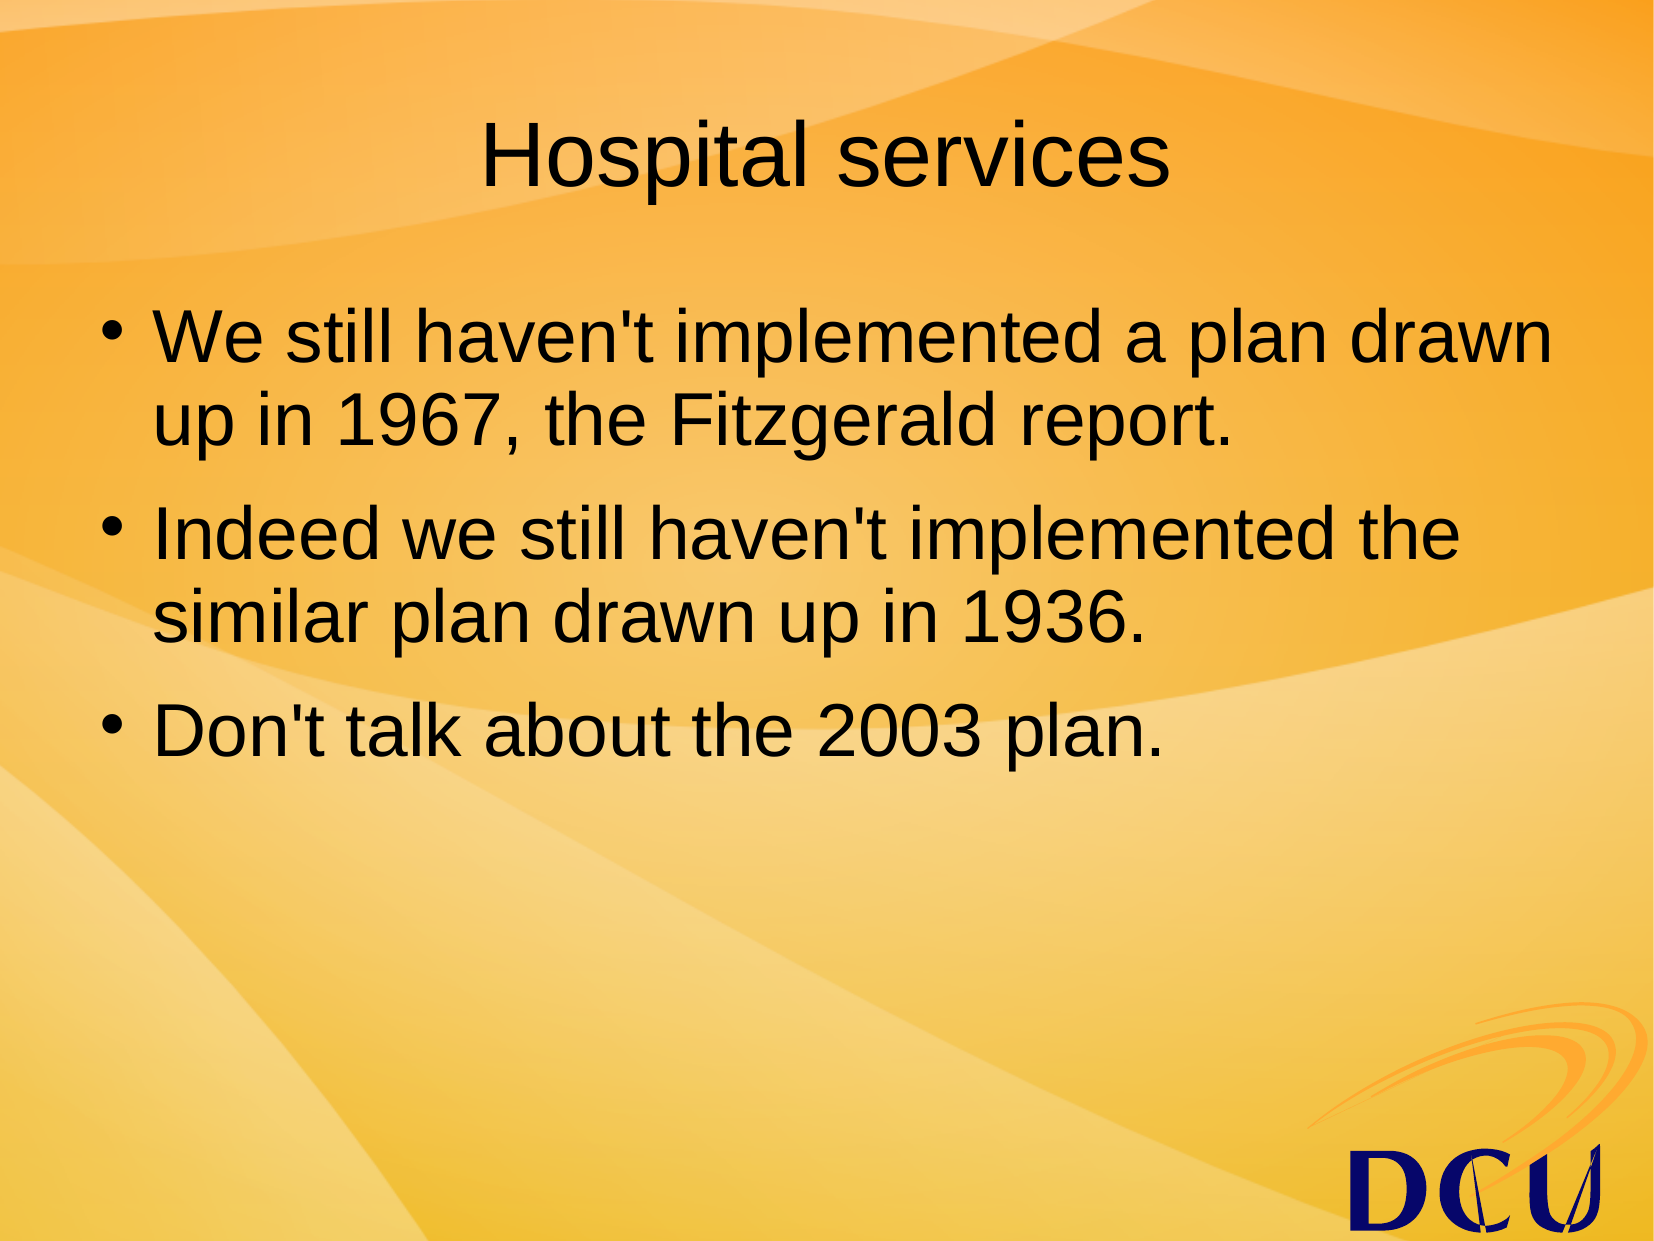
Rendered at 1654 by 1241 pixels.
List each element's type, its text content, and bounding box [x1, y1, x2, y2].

title Hospital services [82, 49, 1571, 257]
picture [0, 0, 1654, 1241]
list We still haven't implemented a plan drawn up in 1967, the Fitzgerald report. Indeed we still haven't implemented the similar plan drawn up in 1936. Don't talk about the 2003 plan. [82, 290, 1571, 1109]
